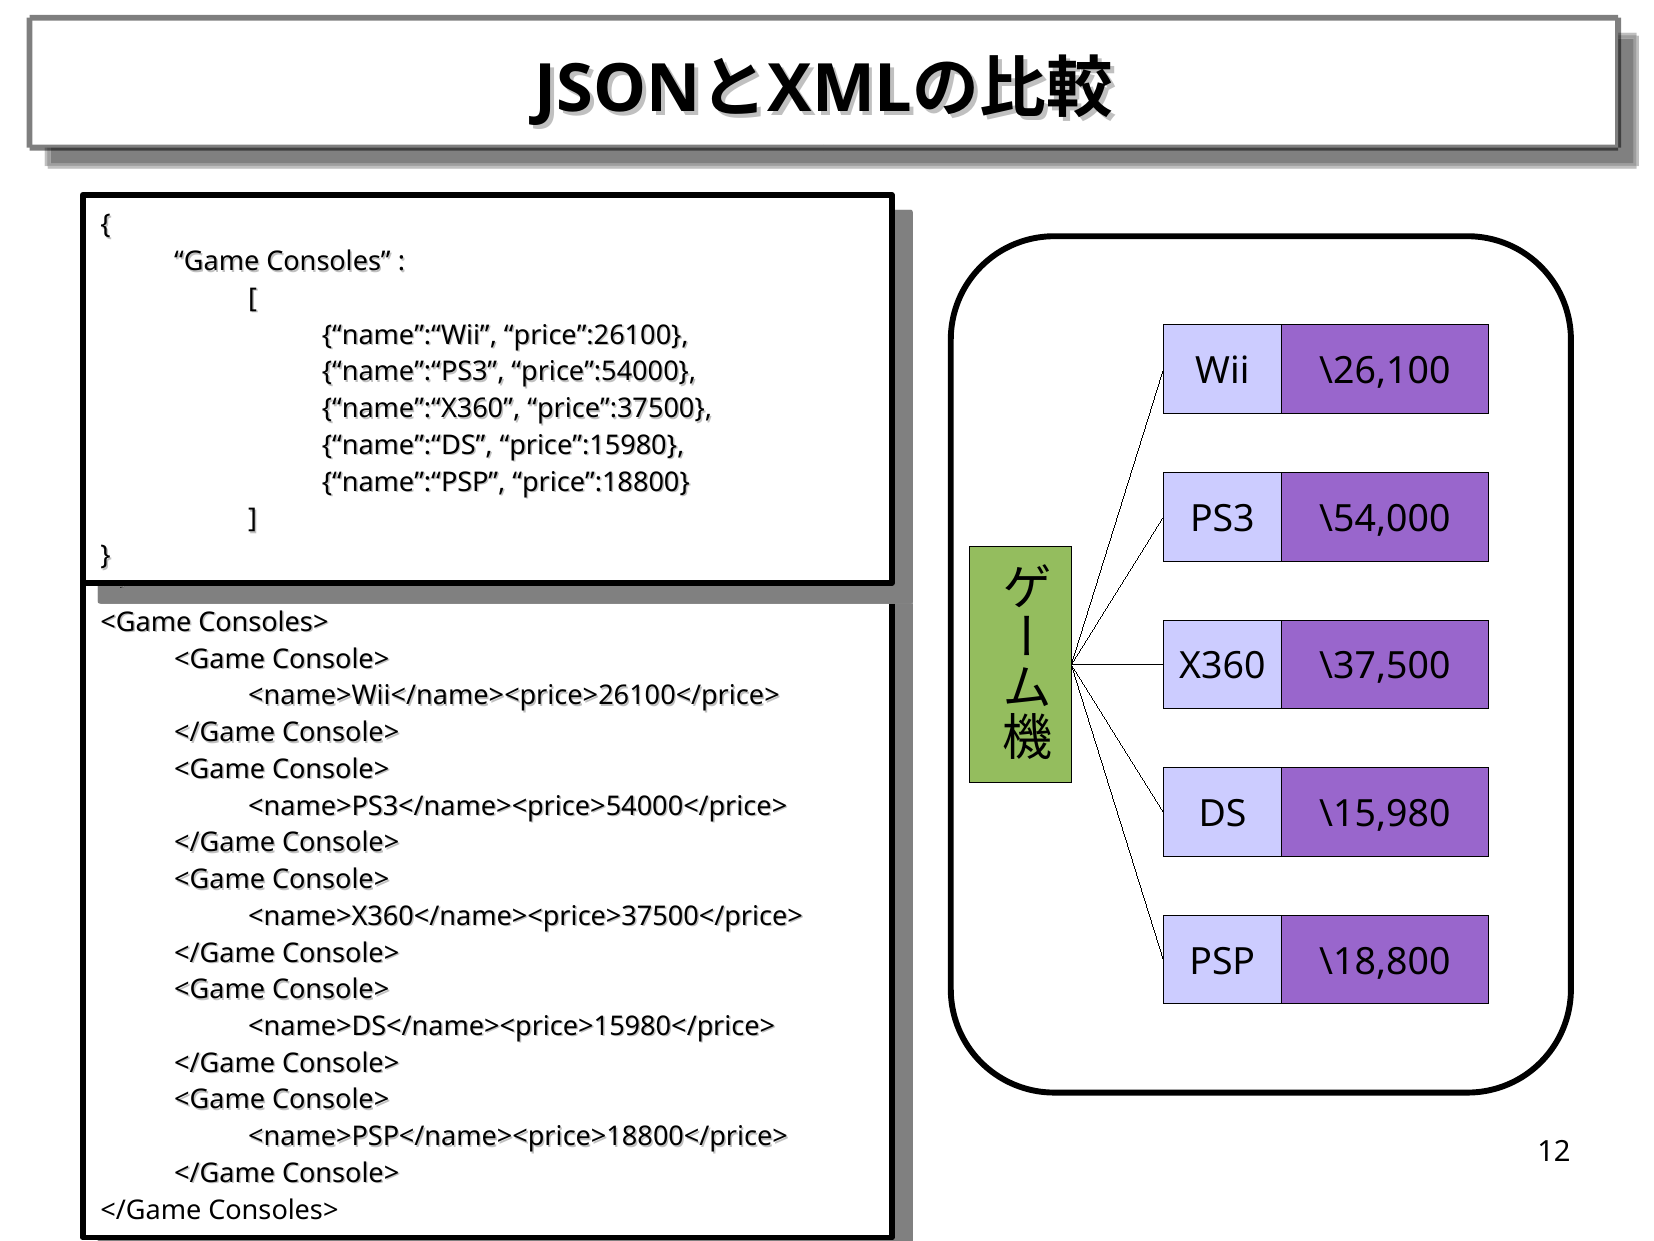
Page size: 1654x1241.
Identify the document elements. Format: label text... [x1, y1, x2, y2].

text_box PS3 [1163, 472, 1281, 562]
text_box \37,500 [1281, 620, 1489, 709]
text_box \18,800 [1281, 915, 1489, 1004]
text_box \26,100 [1281, 324, 1489, 414]
text_box \15,980 [1281, 767, 1489, 857]
text_box \54,000 [1281, 472, 1489, 562]
text_box <?xml version="1.0" encoding="UTF-8" ?> <Game Consoles> <Game Console> <name>Wii</name><price>26100</price> </Game Console> <Game Console> <name>PS3</name><price>54000</price> </Game Console> <Game Console> <name>X360</name><price>37500</price> </Game Console> <Game Console> <name>DS</name><price>15980</price> </Game Console> <Game Console> <name>PSP</name><price>18800</price> </Game Console> </Game Consoles> [82, 586, 892, 1099]
text_box ゲーム機 [986, 546, 1072, 783]
text_box JSONとXMLの比較 [29, 17, 1619, 148]
text_box DS [1163, 767, 1281, 857]
text_box PSP [1163, 915, 1281, 1004]
text_box { “Game Consoles” : [ {“name”:“Wii”, “price”:26100}, {“name”:“PS3”, “price”:54000}, {“name”:“X360”, “price”:37500}, {“name”:“DS”, “price”:15980}, {“name”:“PSP”, “price”:18800} ] } [82, 194, 892, 520]
text_box Wii [1163, 324, 1281, 414]
text_box X360 [1163, 620, 1281, 709]
